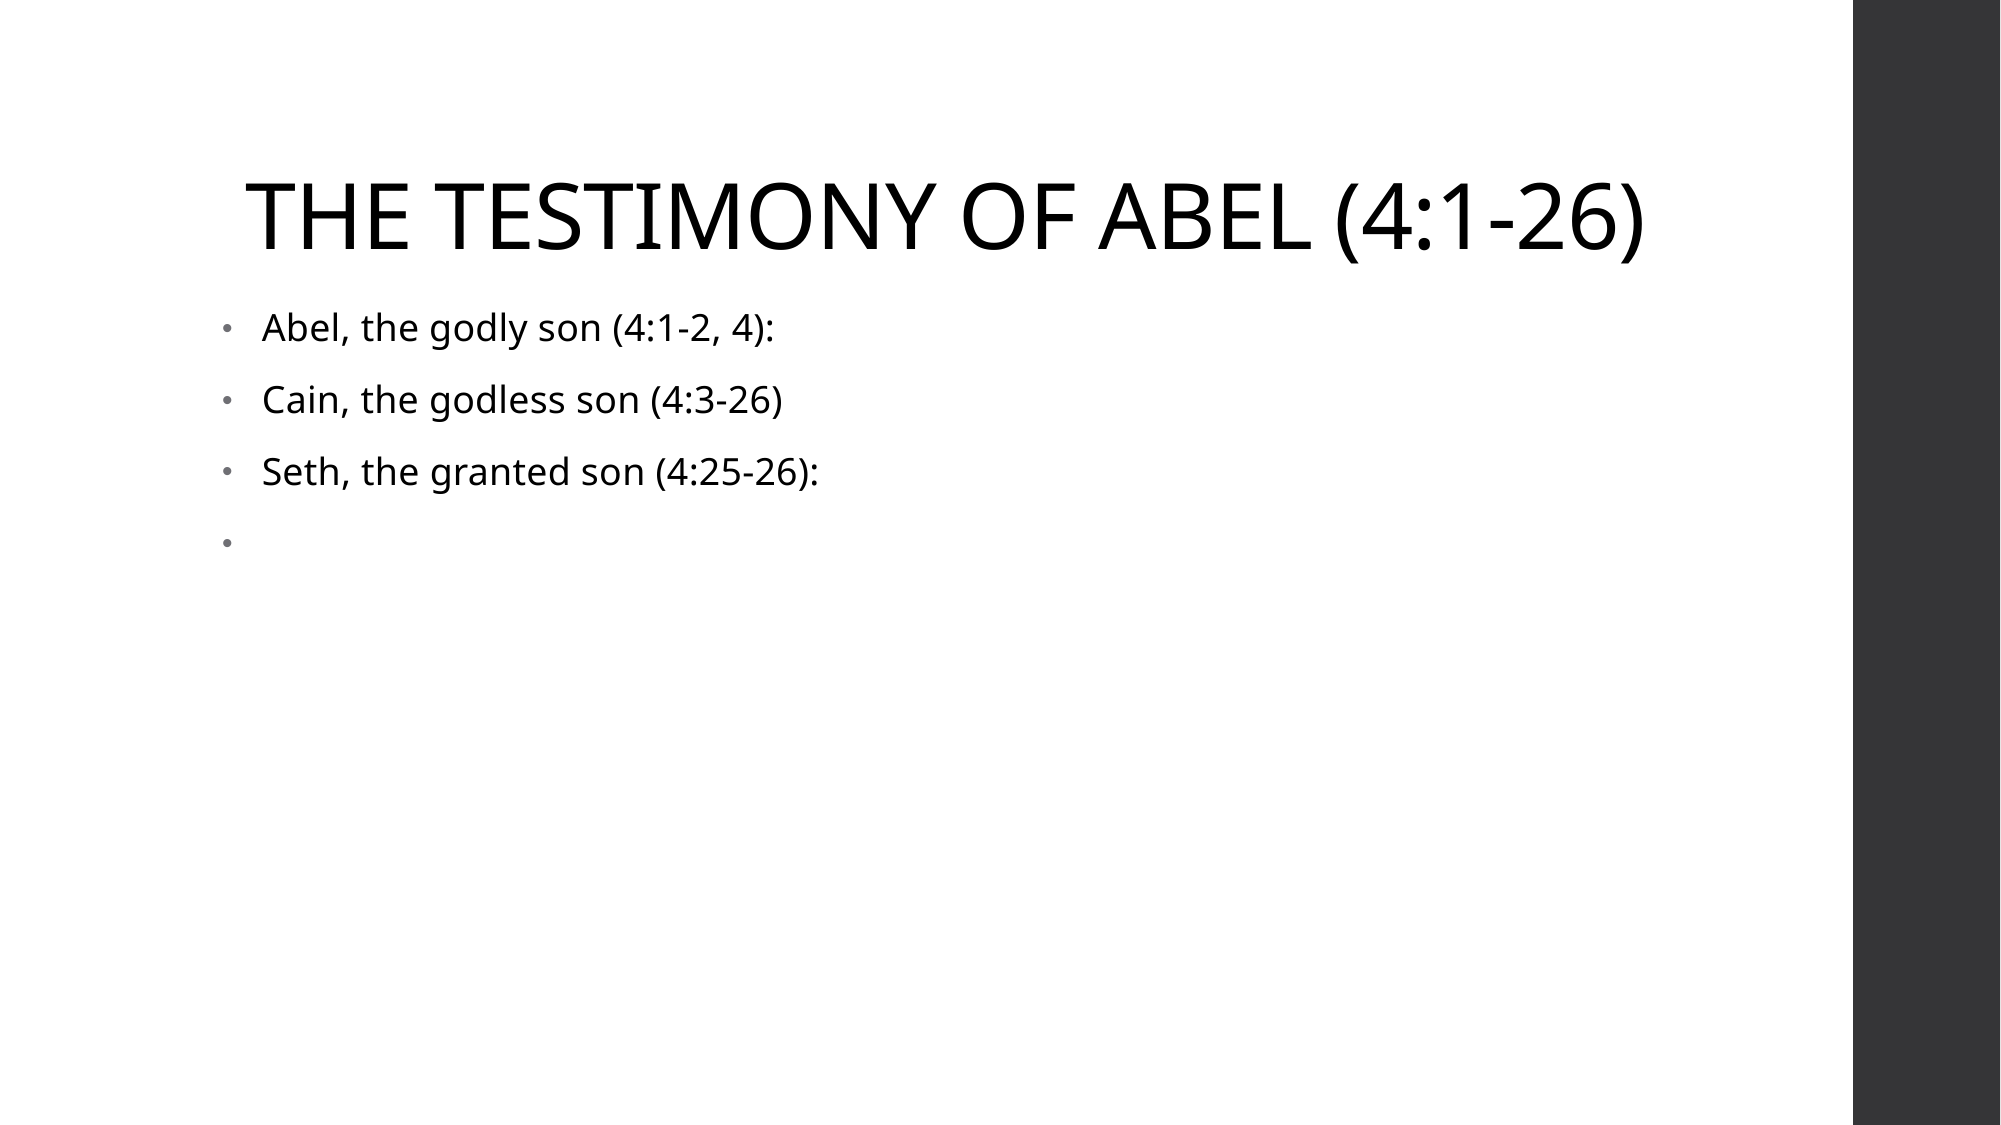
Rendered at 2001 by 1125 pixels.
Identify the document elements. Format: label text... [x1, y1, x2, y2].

title THE TESTIMONY OF ABEL (4:1-26) [206, 60, 1797, 278]
list Abel, the godly son (4:1-2, 4): Cain, the godless son (4:3-26) Seth, the granted son (4:25-26): [206, 299, 1617, 1014]
